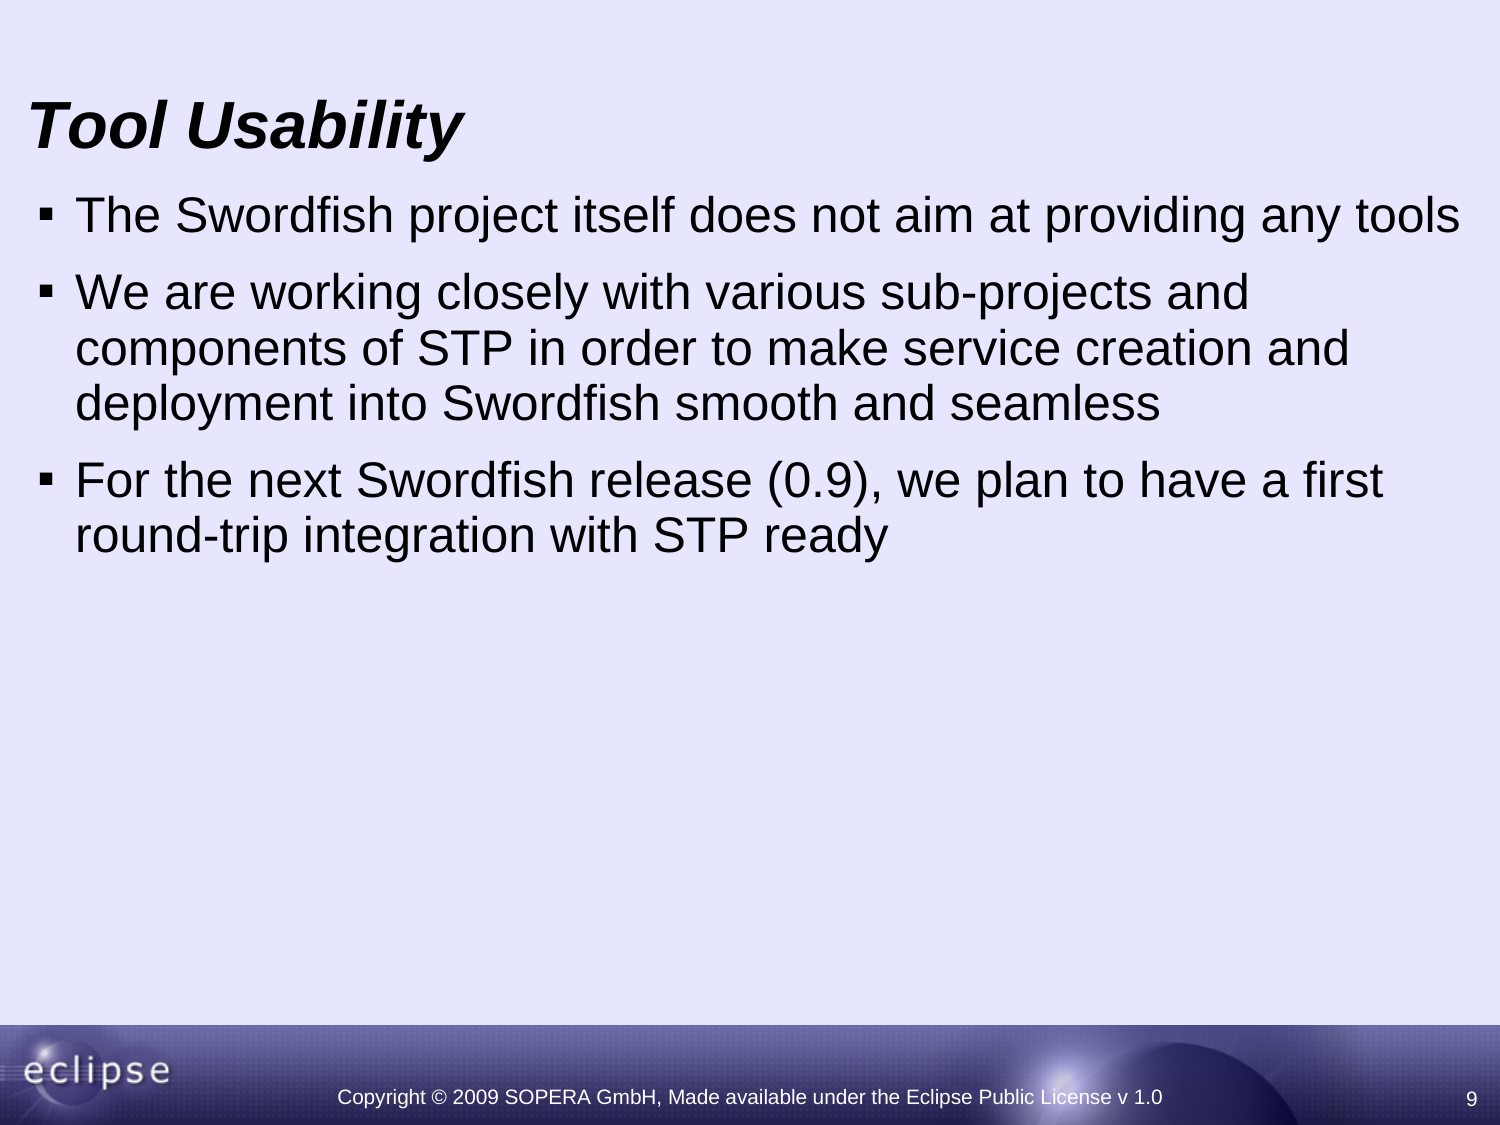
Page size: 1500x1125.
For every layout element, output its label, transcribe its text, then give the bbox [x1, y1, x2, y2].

list The Swordfish project itself does not aim at providing any tools We are working closely with various sub-projects and components of STP in order to make service creation and deployment into Swordfish smooth and seamless For the next Swordfish release (0.9), we plan to have a first round-trip integration with STP ready [37, 187, 1463, 1021]
picture [0, 1025, 1500, 1125]
title Tool Usability [26, 84, 1474, 172]
